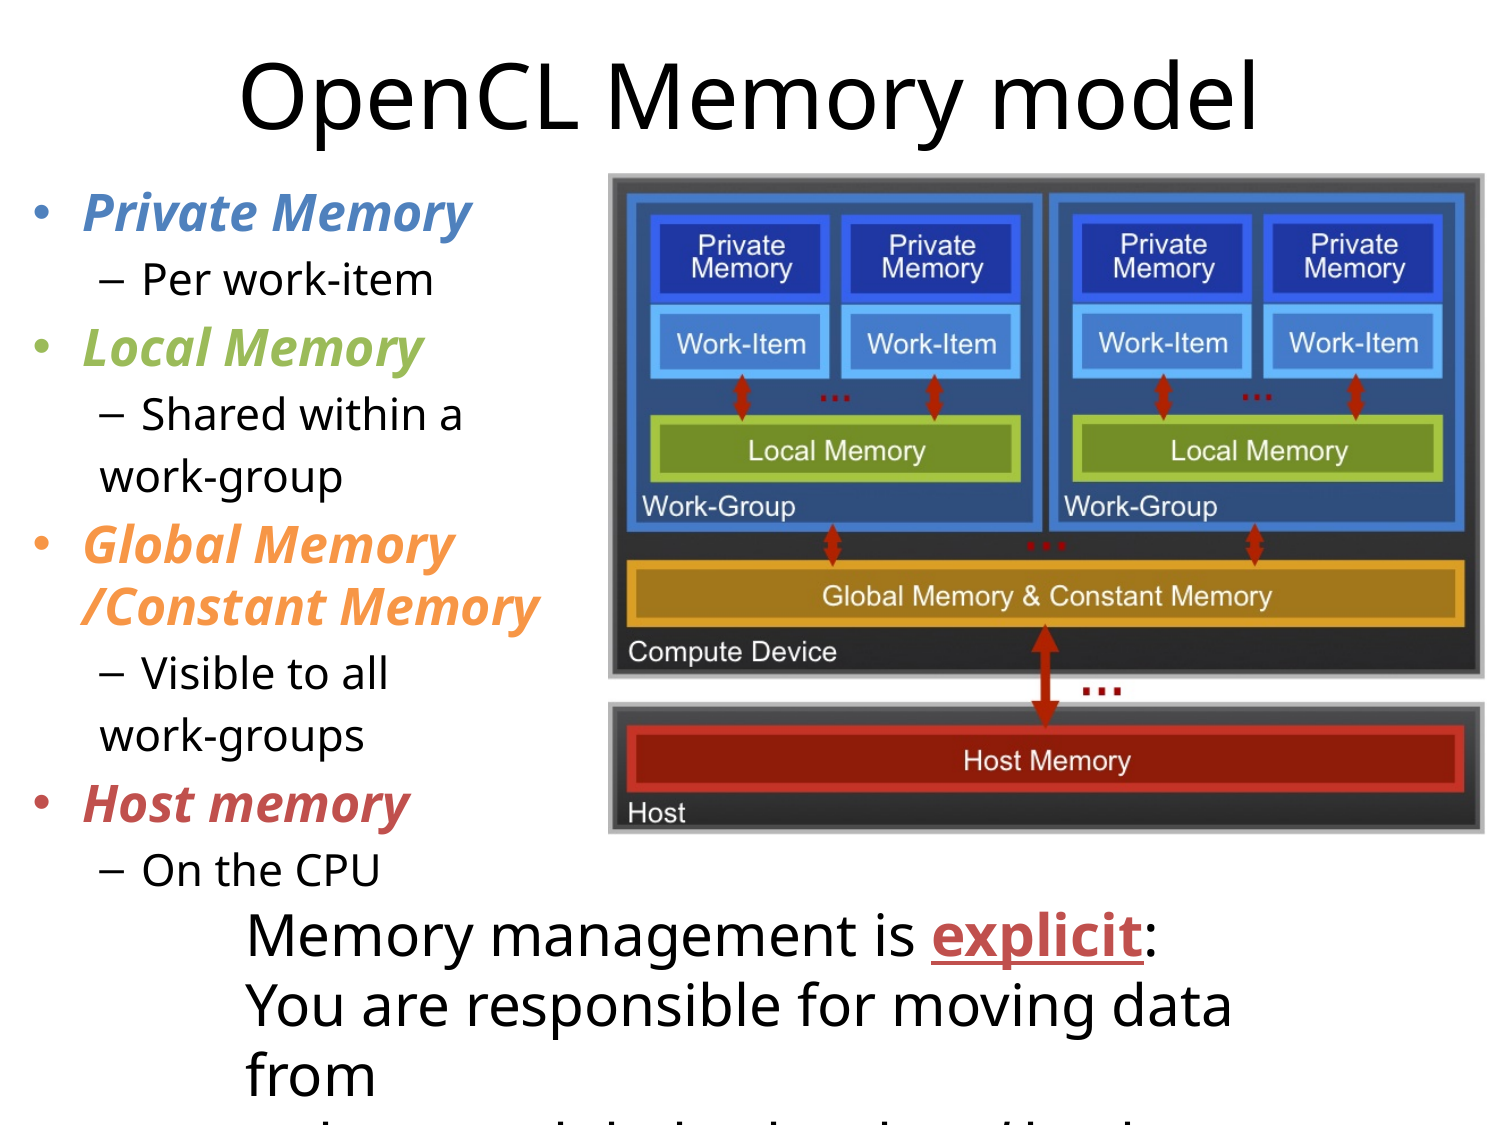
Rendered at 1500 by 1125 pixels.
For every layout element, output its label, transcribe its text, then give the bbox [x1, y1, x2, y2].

title OpenCL Memory model [75, 0, 1425, 172]
text_box Memory management is explicit: You are responsible for moving data from host → global → local and back [230, 890, 1353, 1125]
picture [608, 172, 1487, 835]
list Private Memory Per work-item Local Memory Shared within a work-group Global Memory /Constant Memory Visible to all work-groups Host memory On the CPU [17, 172, 656, 905]
